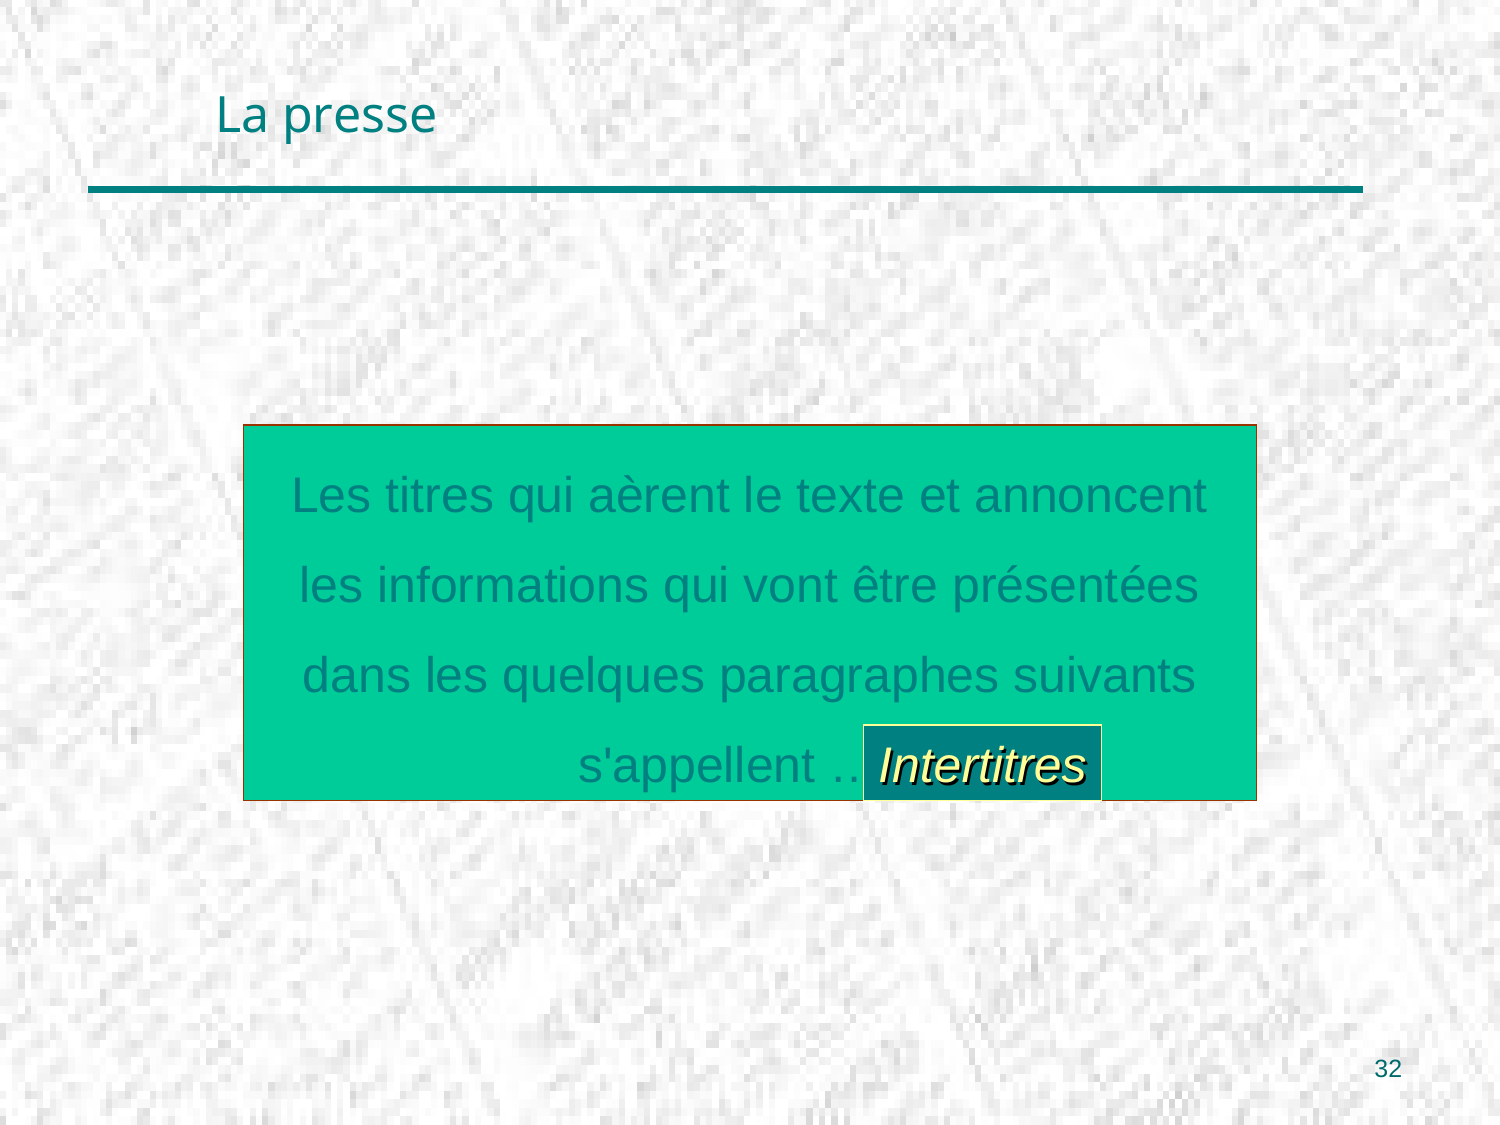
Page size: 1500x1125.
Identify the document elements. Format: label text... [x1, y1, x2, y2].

text_box La presse [200, 74, 454, 151]
text_box Les titres qui aèrent le texte et annoncent les informations qui vont être présentées dans les quelques paragraphes suivants s'appellent … ? [243, 424, 1257, 801]
picture [0, 0, 1500, 1125]
text_box Intertitres [863, 724, 1102, 801]
